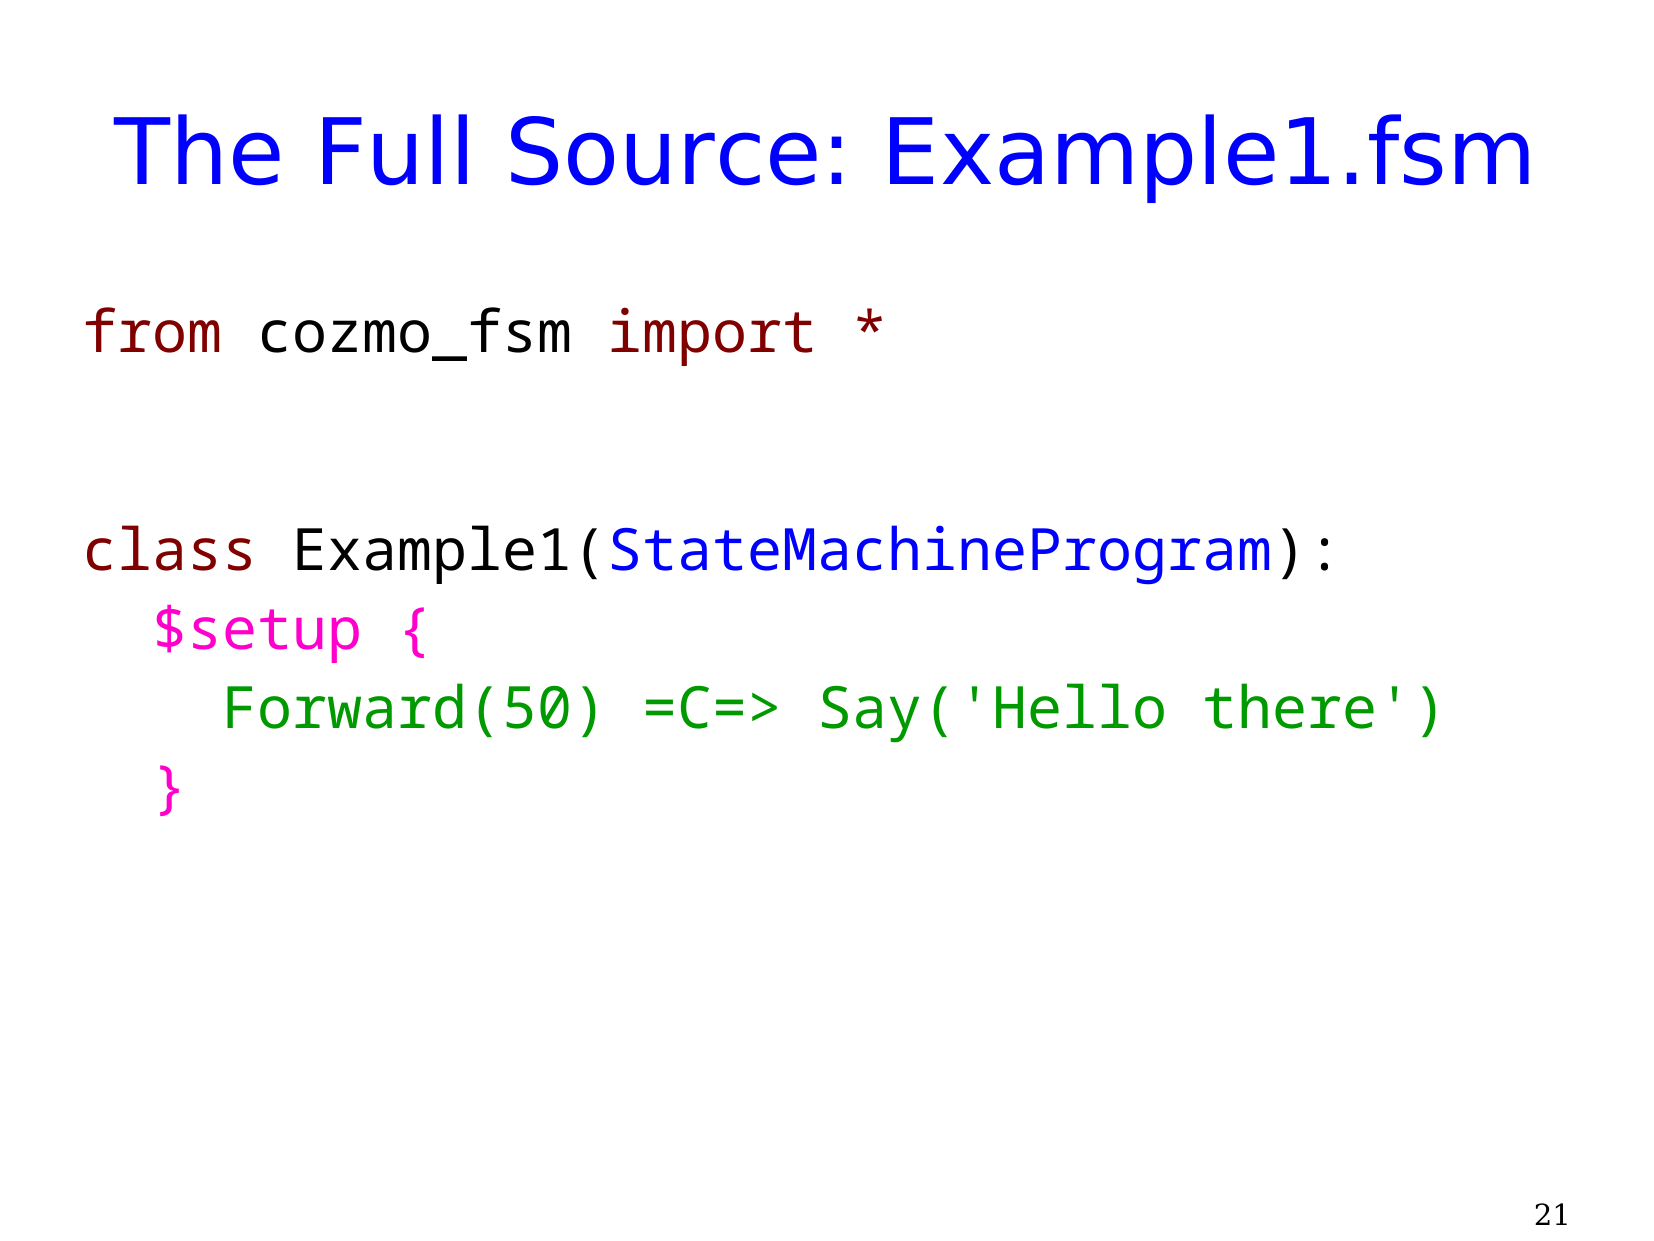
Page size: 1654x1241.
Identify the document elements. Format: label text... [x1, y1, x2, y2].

list from cozmo_fsm import * class Example1(StateMachineProgram): $setup { Forward(50) =C=> Say('Hello there') } [82, 290, 1571, 1109]
title The Full Source: Example1.fsm [82, 49, 1571, 257]
